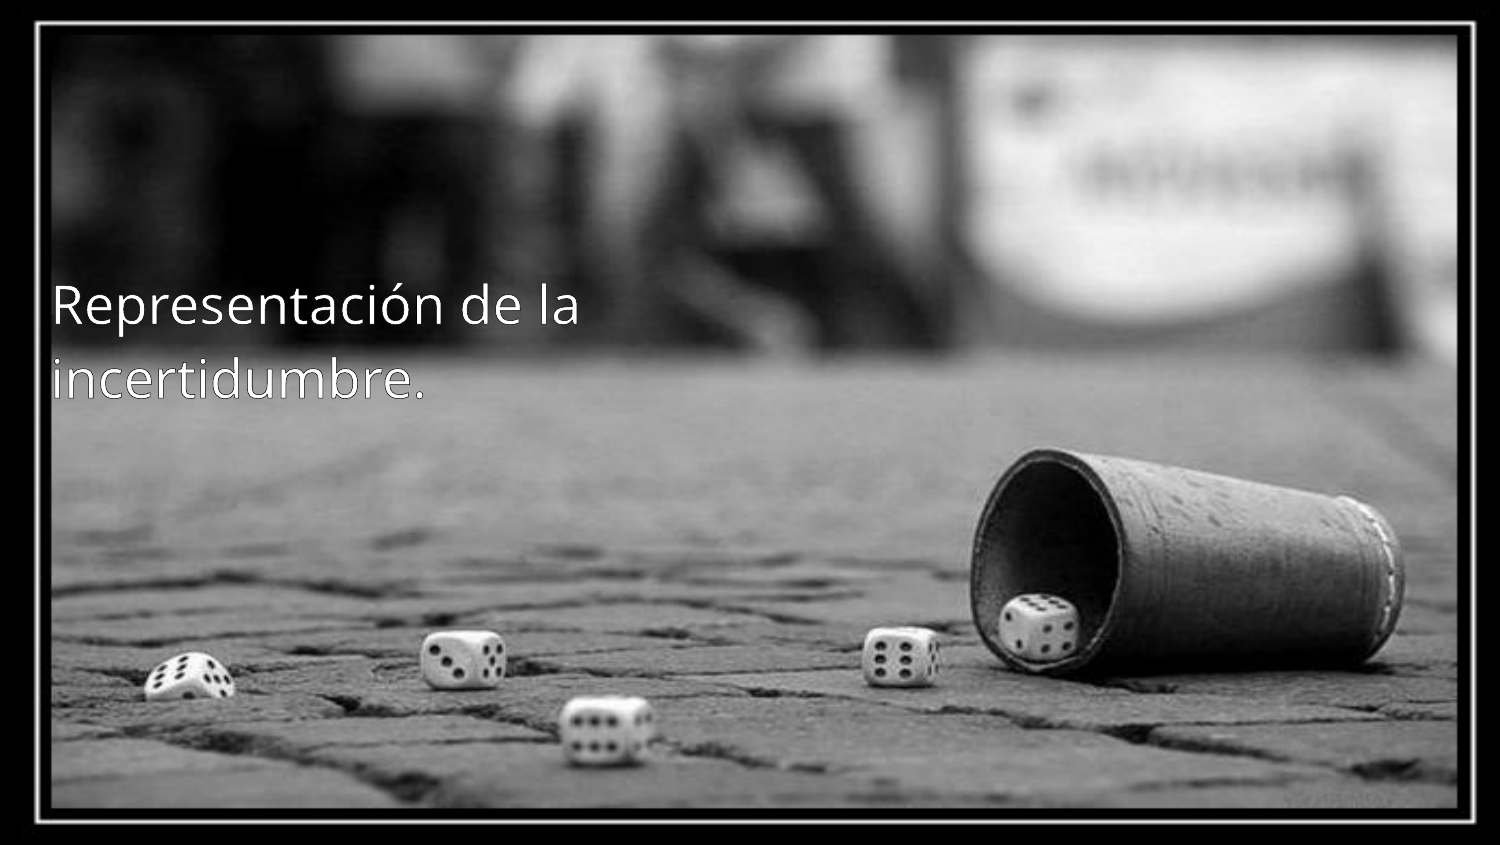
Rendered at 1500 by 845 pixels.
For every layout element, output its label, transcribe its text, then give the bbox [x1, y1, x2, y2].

picture [0, 0, 1500, 845]
text_box Representación de la incertidumbre. [35, 258, 799, 395]
